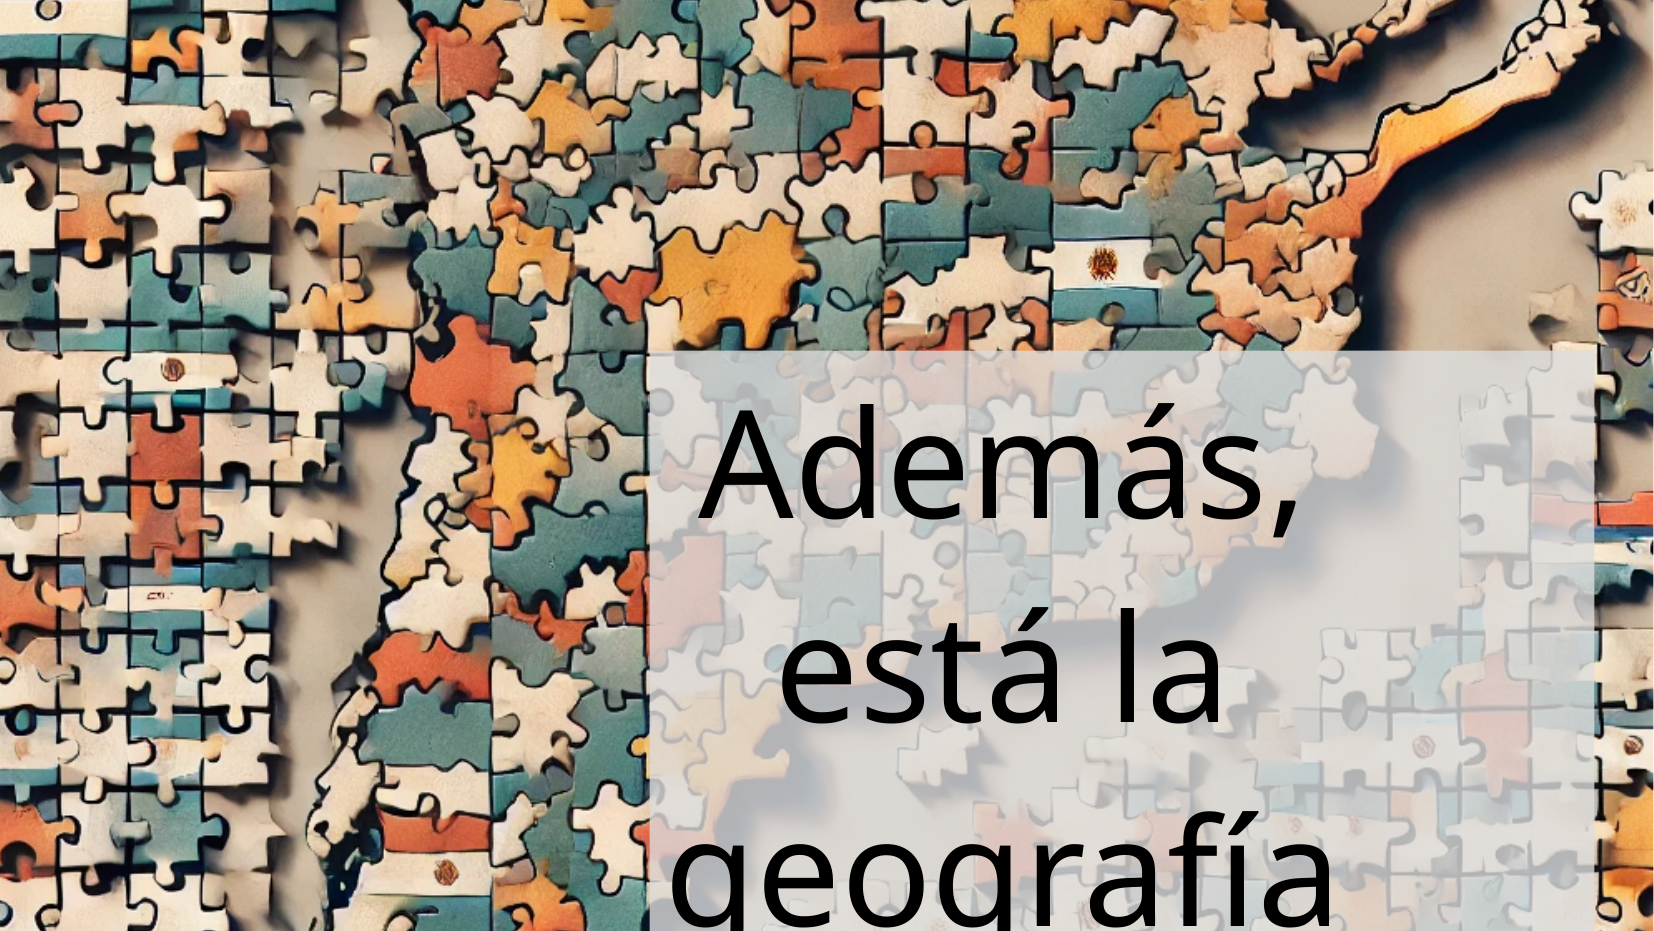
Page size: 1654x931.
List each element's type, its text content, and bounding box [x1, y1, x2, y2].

text_box Además, está la geografía [649, 472, 1595, 857]
picture [0, 0, 1654, 931]
